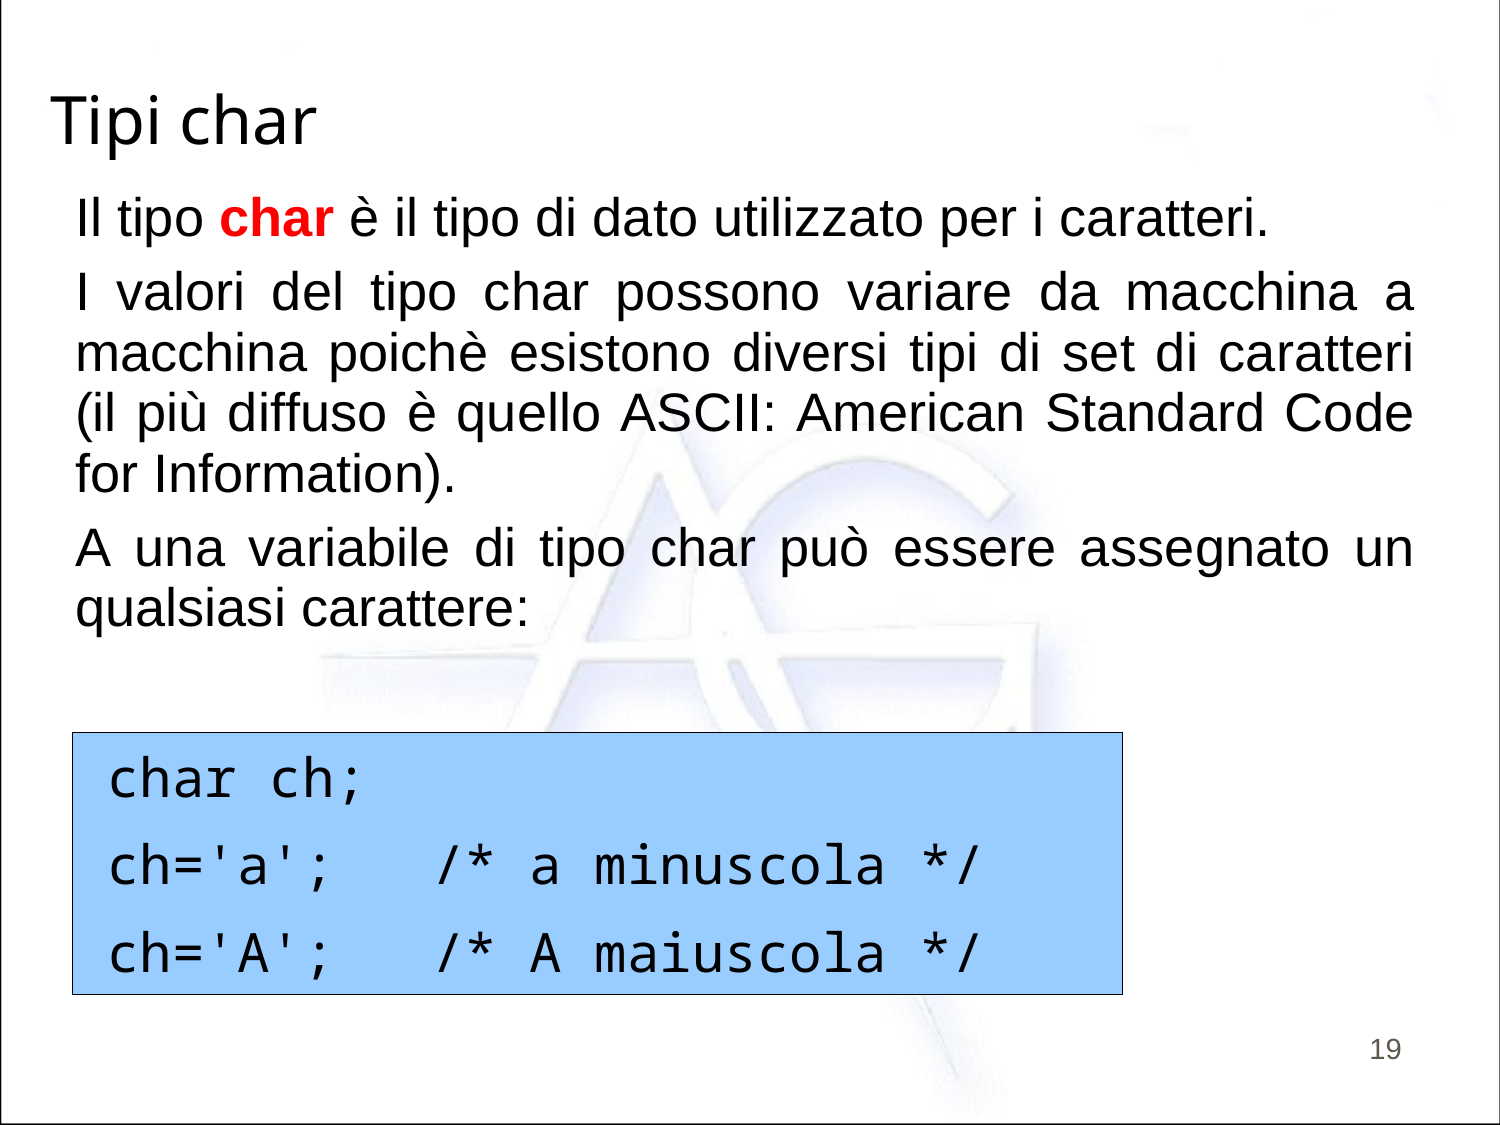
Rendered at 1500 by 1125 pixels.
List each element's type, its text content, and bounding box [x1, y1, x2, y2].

picture [0, 0, 1500, 1125]
list Il tipo char è il tipo di dato utilizzato per i caratteri. I valori del tipo char possono variare da macchina a macchina poichè esistono diversi tipi di set di caratteri (il più diffuso è quello ASCII: American Standard Code for Information). A una variabile di tipo char può essere assegnato un qualsiasi carattere: char ch; ch='a'; /* a minuscola */ ch='A'; /* A maiuscola */ [74, 187, 1417, 1038]
title Tipi char [49, 7, 1438, 231]
